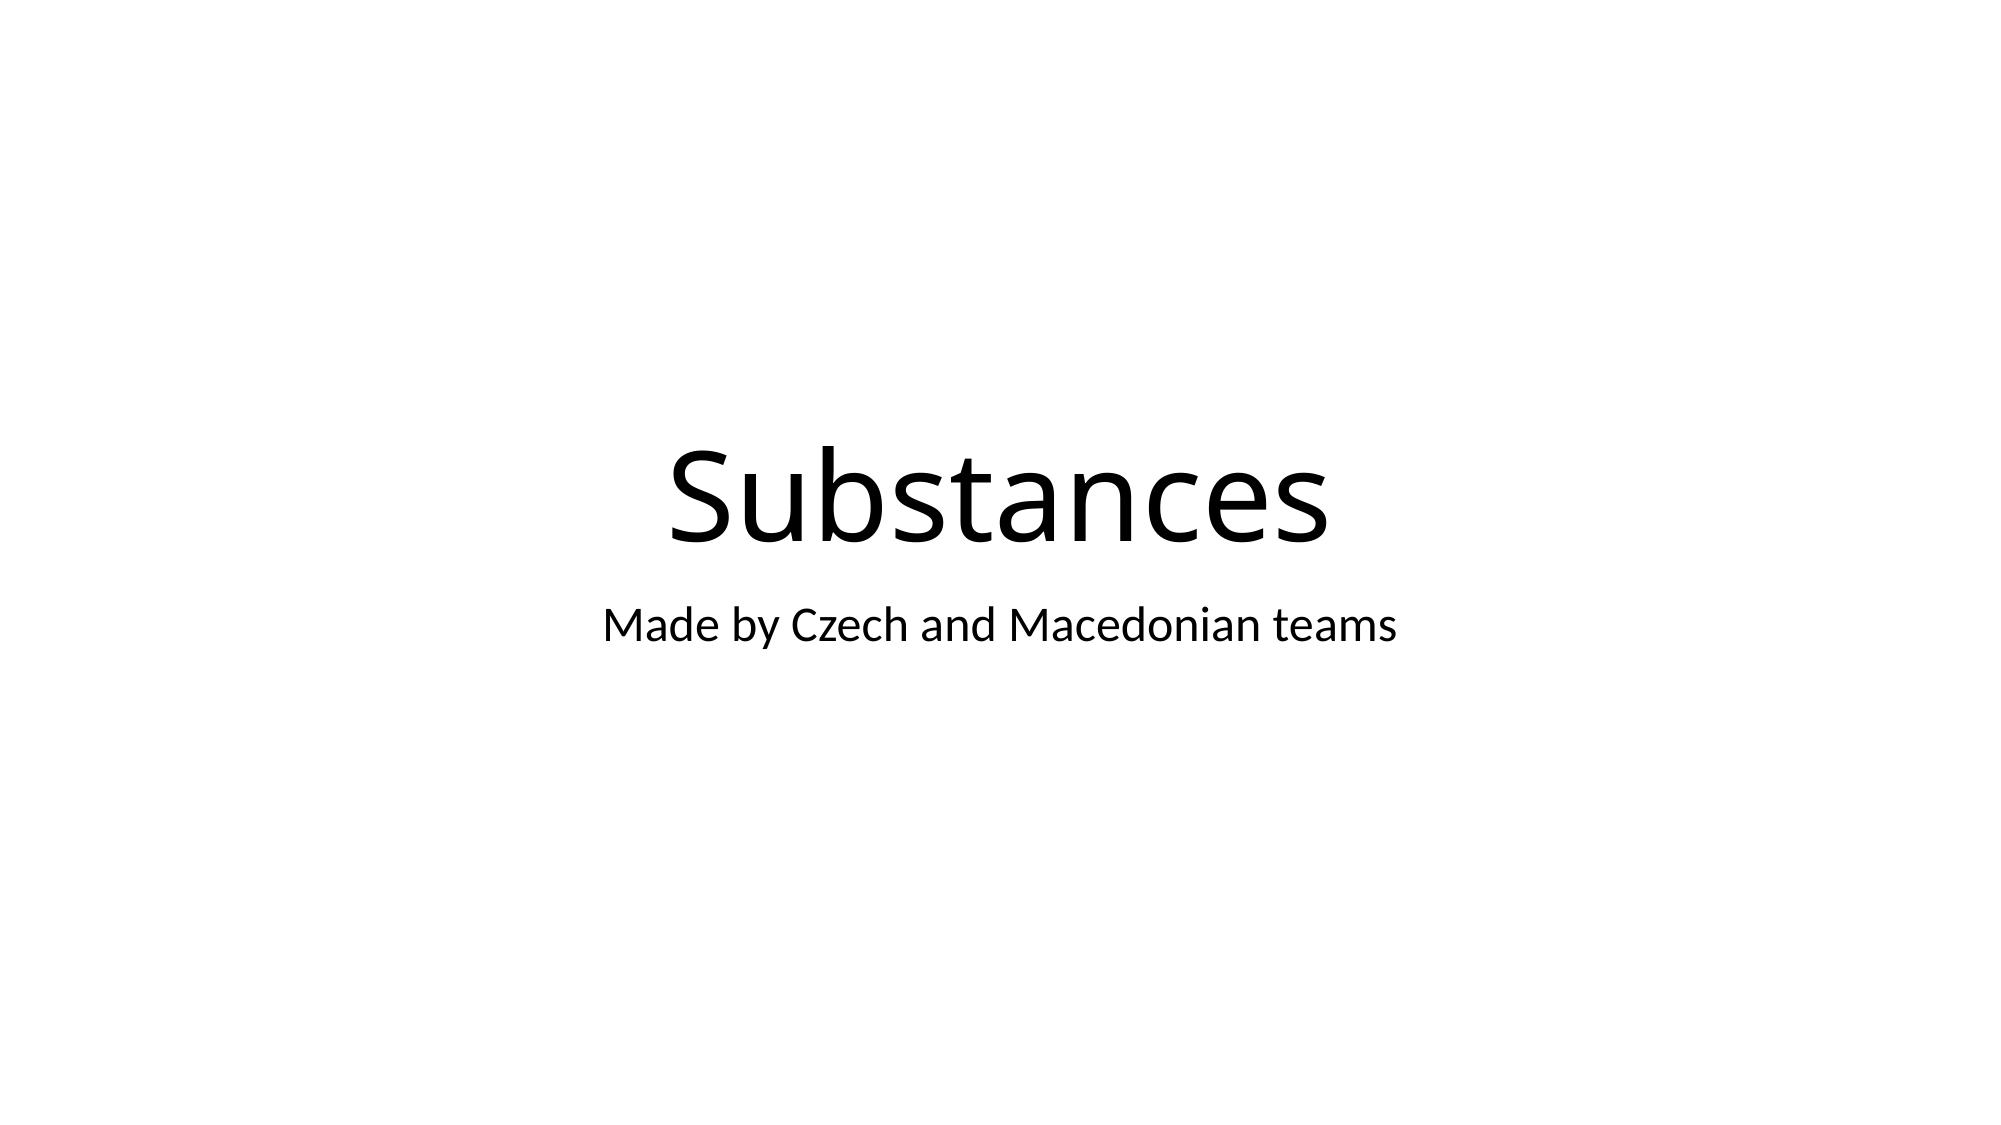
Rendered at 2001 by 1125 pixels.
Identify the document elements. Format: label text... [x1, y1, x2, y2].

title Substances [249, 184, 1750, 576]
subtitle Made by Czech and Macedonian teams [249, 590, 1750, 863]
